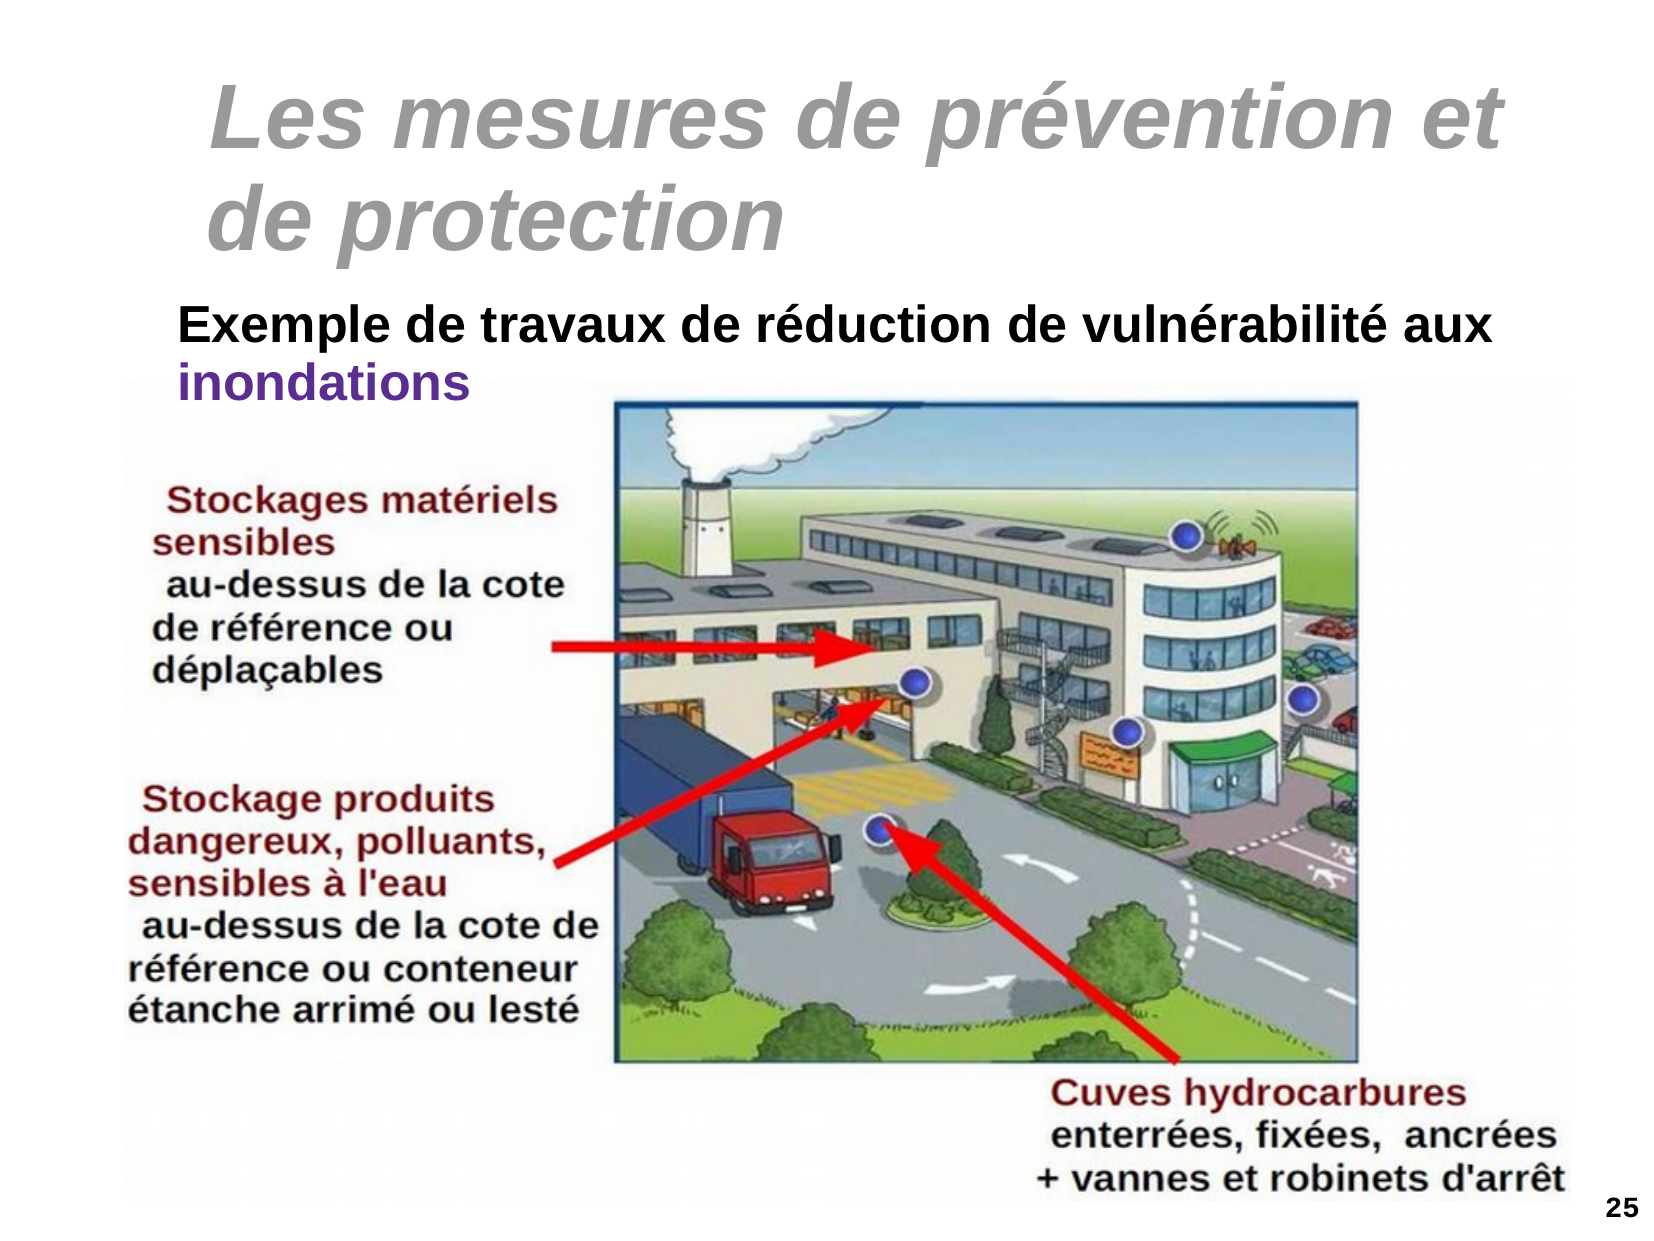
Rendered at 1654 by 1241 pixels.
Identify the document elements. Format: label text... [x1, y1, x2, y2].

picture [124, 380, 1571, 1202]
title Les mesures de prévention et de protection [177, 65, 1625, 271]
list Exemple de travaux de réduction de vulnérabilité aux inondations [177, 295, 1595, 414]
